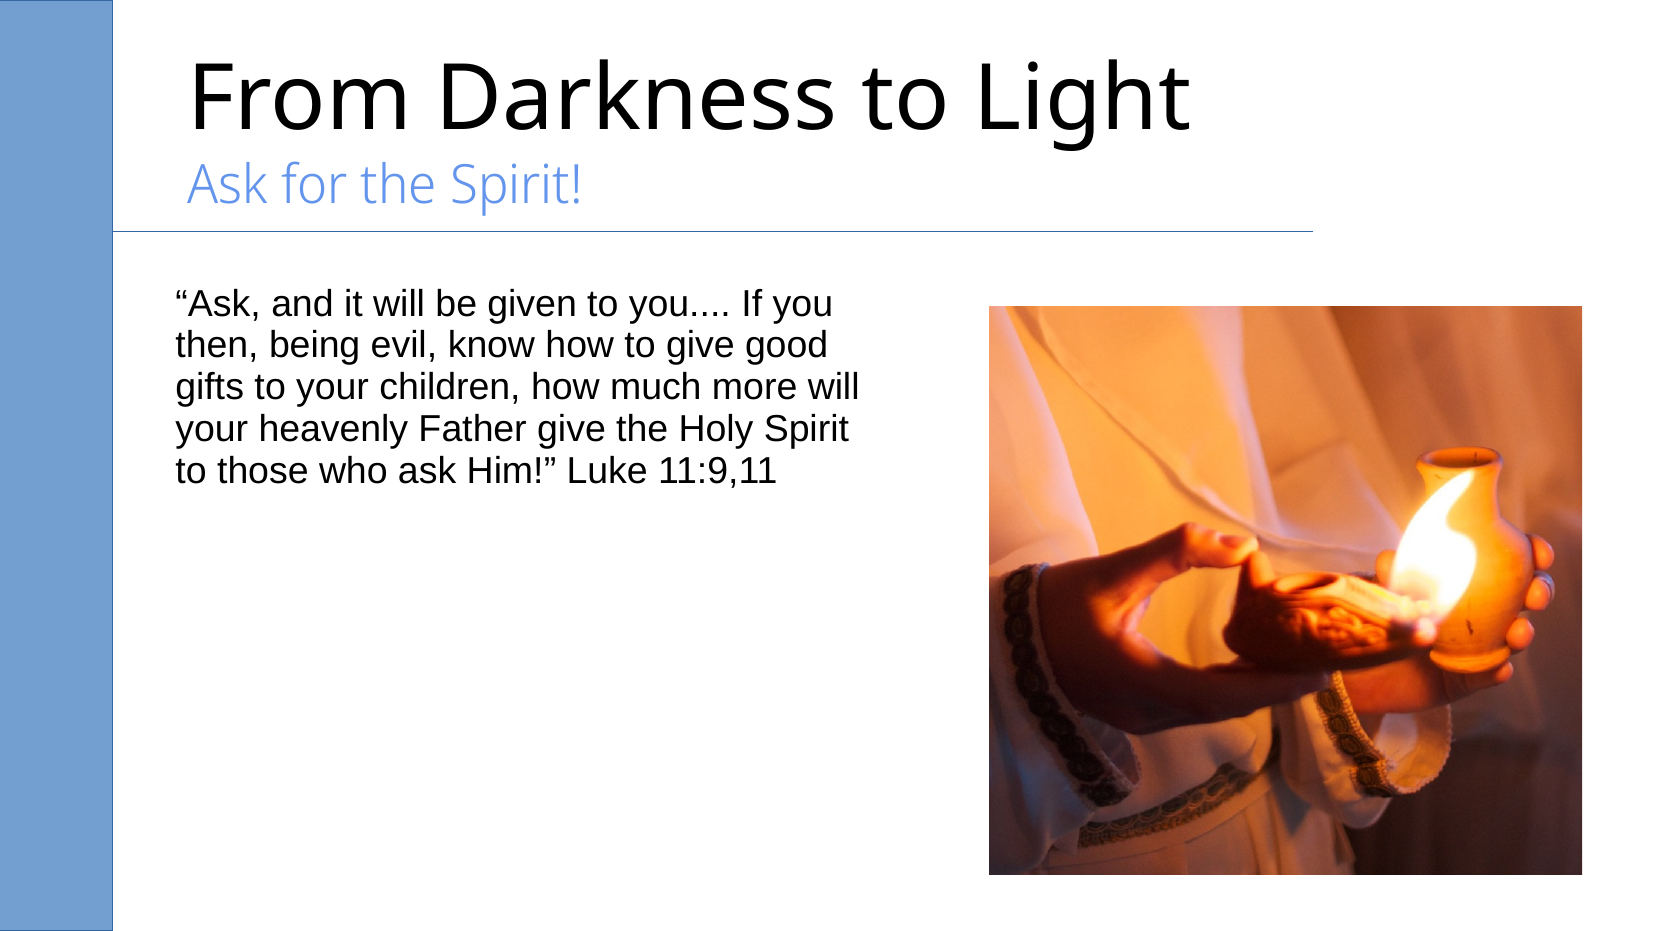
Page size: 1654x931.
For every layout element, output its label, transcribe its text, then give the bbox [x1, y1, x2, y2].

subtitle “Ask, and it will be given to you.... If you then, being evil, know how to give good gifts to your children, how much more will your heavenly Father give the Holy Spirit to those who ask Him!” Luke 11:9,11 [175, 281, 891, 914]
title Ask for the Spirit! [187, 125, 1571, 239]
picture [989, 306, 1583, 875]
text_box [0, 0, 113, 931]
title From Darkness to Light [187, 33, 1571, 125]
